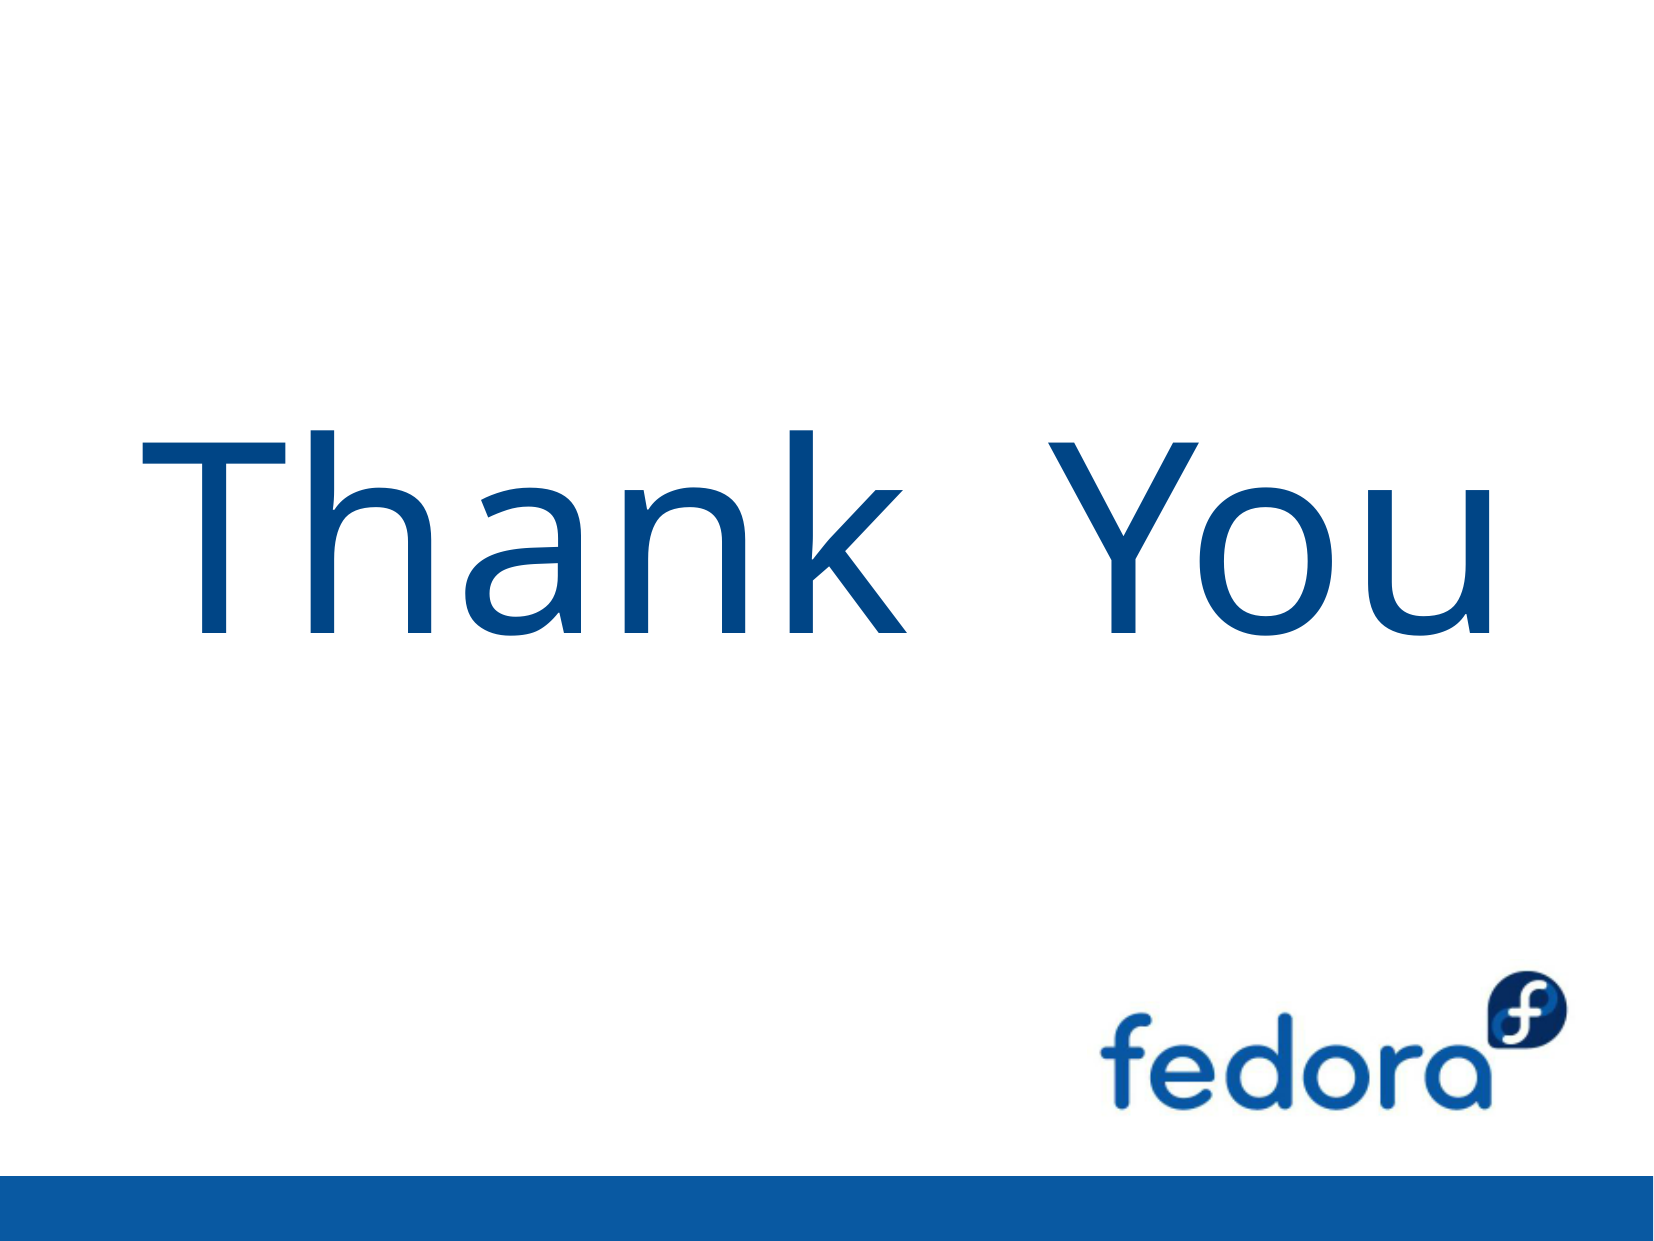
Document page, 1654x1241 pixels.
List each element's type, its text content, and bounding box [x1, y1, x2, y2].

subtitle Thank You [82, 49, 1571, 1109]
picture [1087, 959, 1576, 1125]
picture [0, 1176, 1654, 1241]
